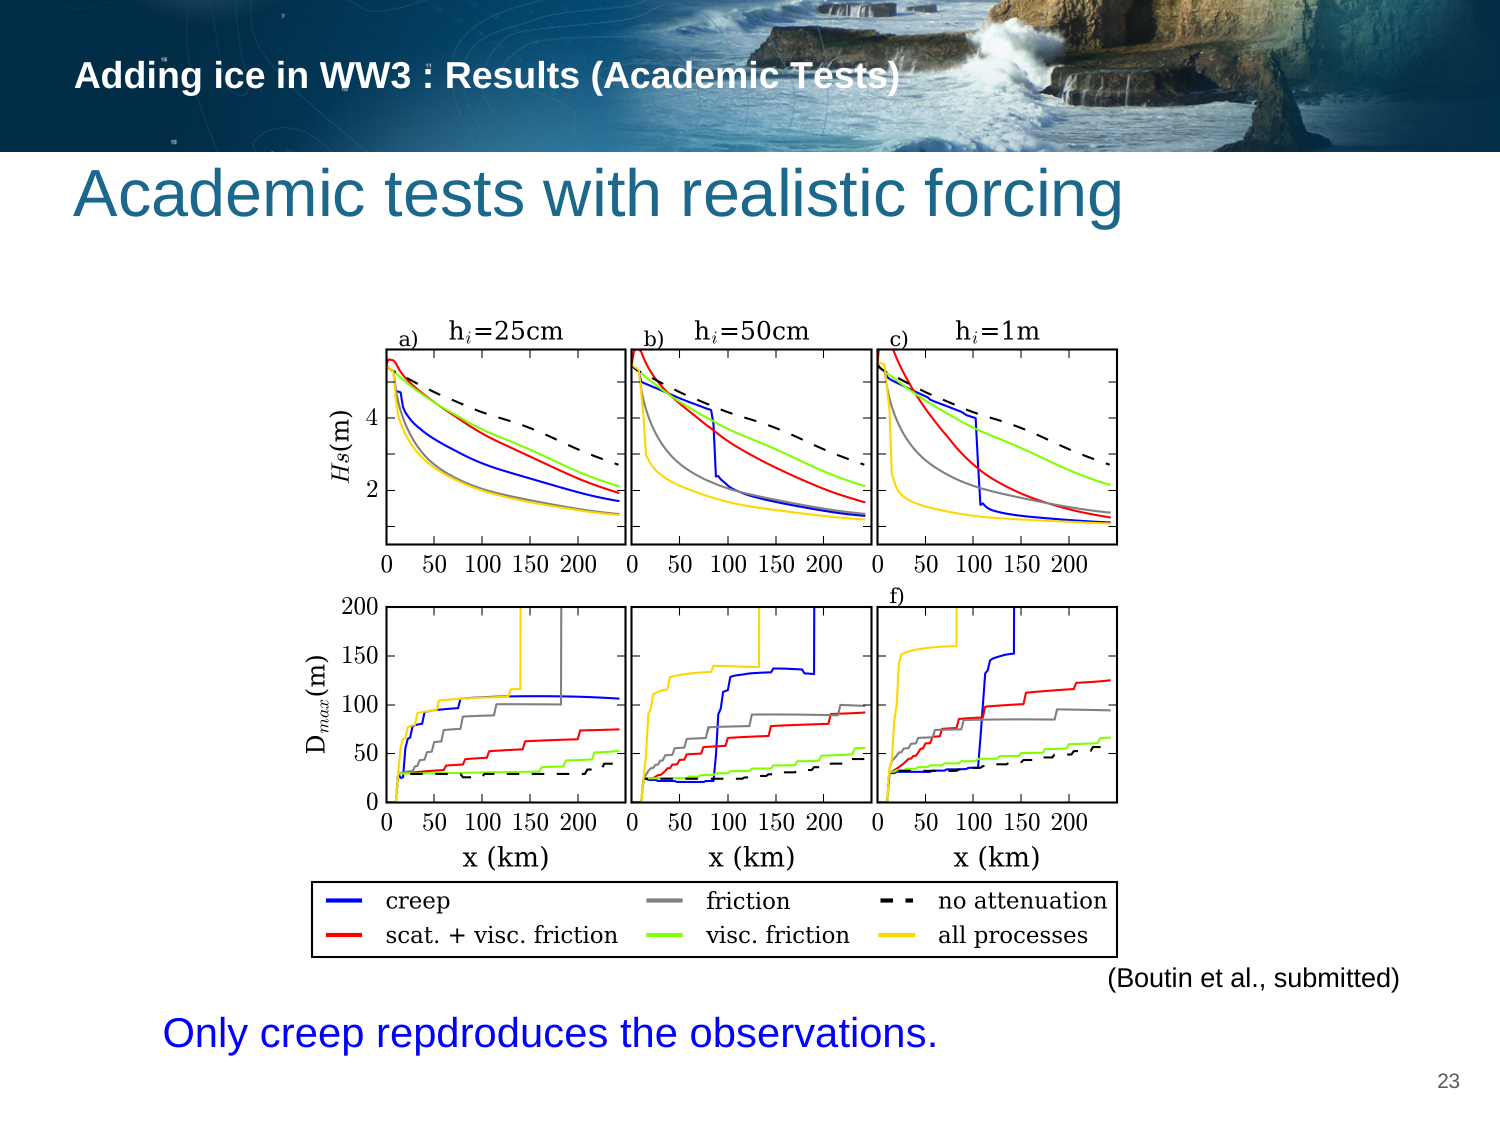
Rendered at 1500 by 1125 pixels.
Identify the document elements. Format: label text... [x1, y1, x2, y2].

picture [295, 295, 1121, 971]
title Adding ice in WW3 : Results (Academic Tests) [59, 29, 1093, 119]
text_box (Boutin et al., submitted) [1092, 956, 1500, 1004]
picture [0, 0, 1500, 152]
text_box Only creep repdroduces the observations. [147, 1003, 1241, 1069]
title Academic tests with realistic forcing [59, 102, 1244, 278]
